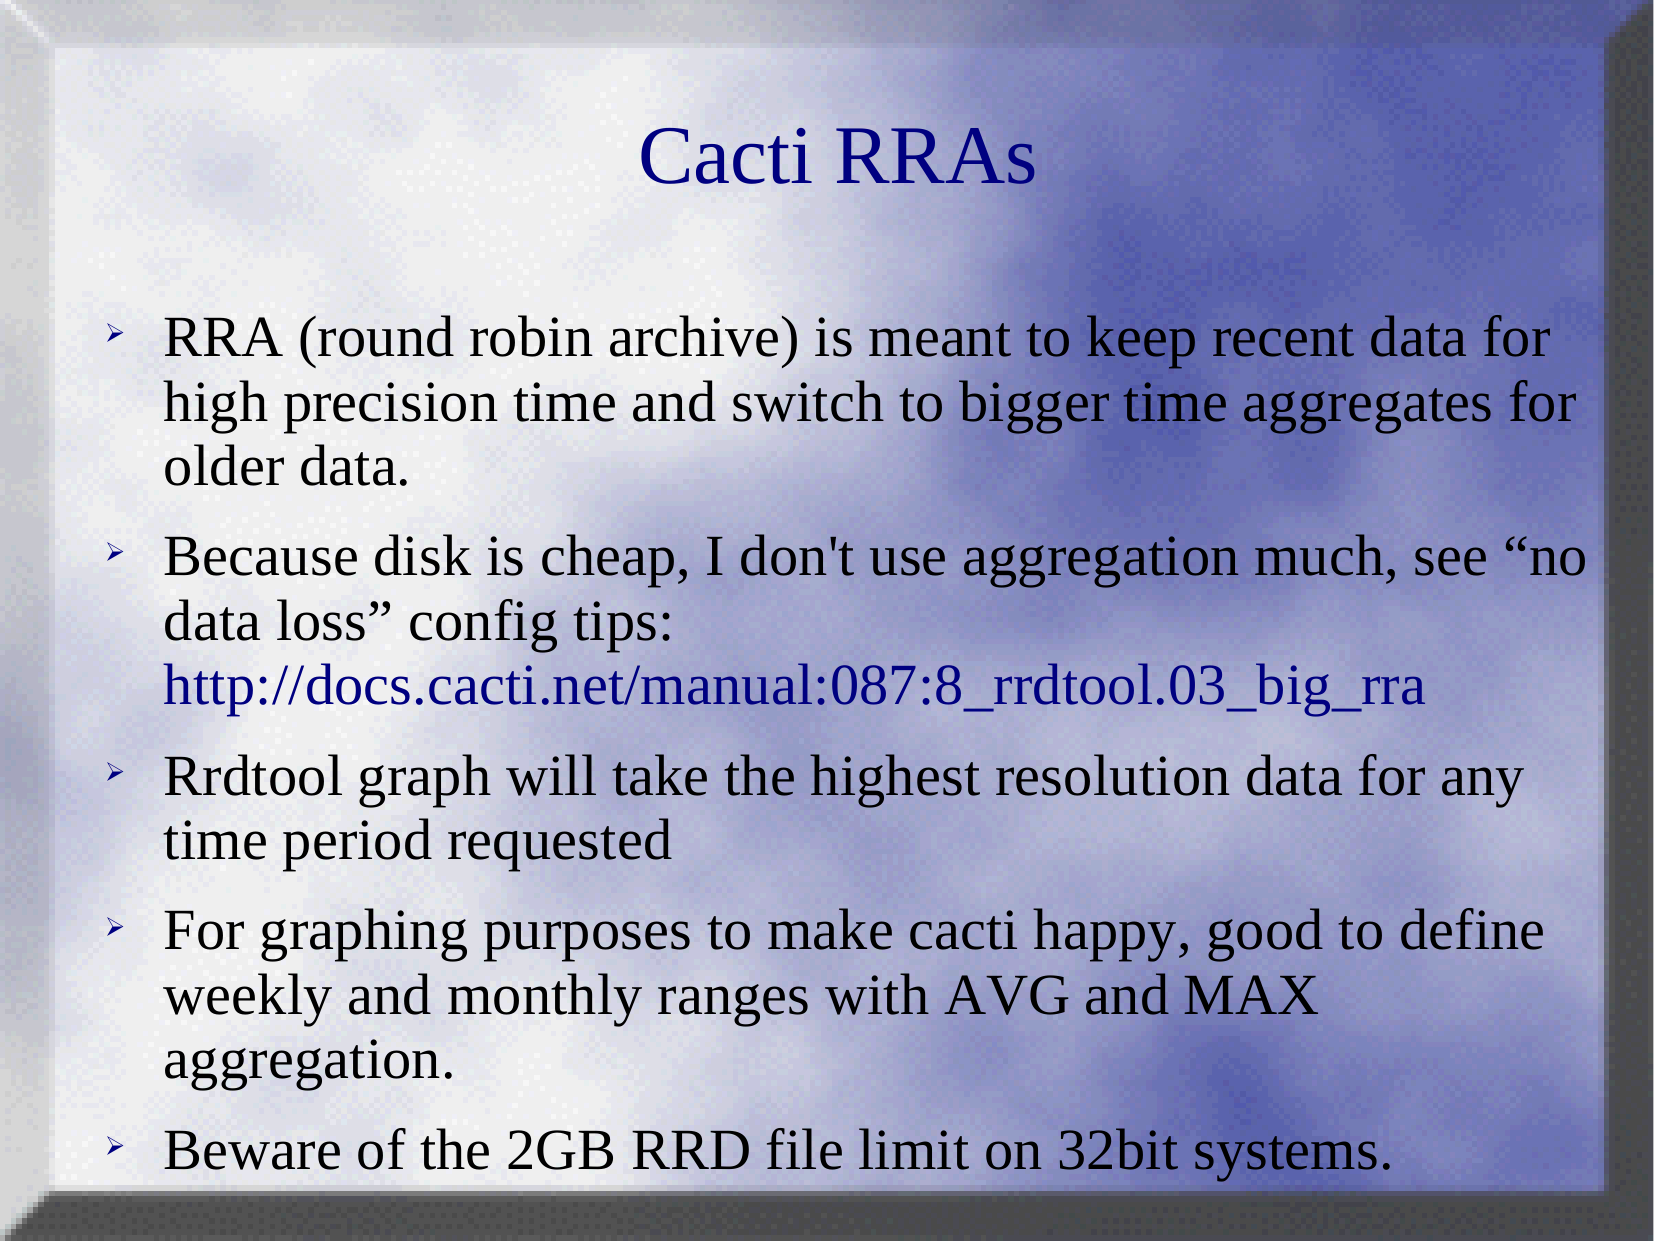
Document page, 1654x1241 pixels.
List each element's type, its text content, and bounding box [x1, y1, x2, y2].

title Cacti RRAs [122, 106, 1554, 205]
picture [0, 0, 1654, 1241]
list RRA (round robin archive) is meant to keep recent data for high precision time and switch to bigger time aggregates for older data. Because disk is cheap, I don't use aggregation much, see “no data loss” config tips:http://docs.cacti.net/manual:087:8_rrdtool.03_big_rra Rrdtool graph will take the highest resolution data for any time period requested For graphing purposes to make cacti happy, good to define weekly and monthly ranges with AVG and MAX aggregation. Beware of the 2GB RRD file limit on 32bit systems. [104, 304, 1610, 1182]
